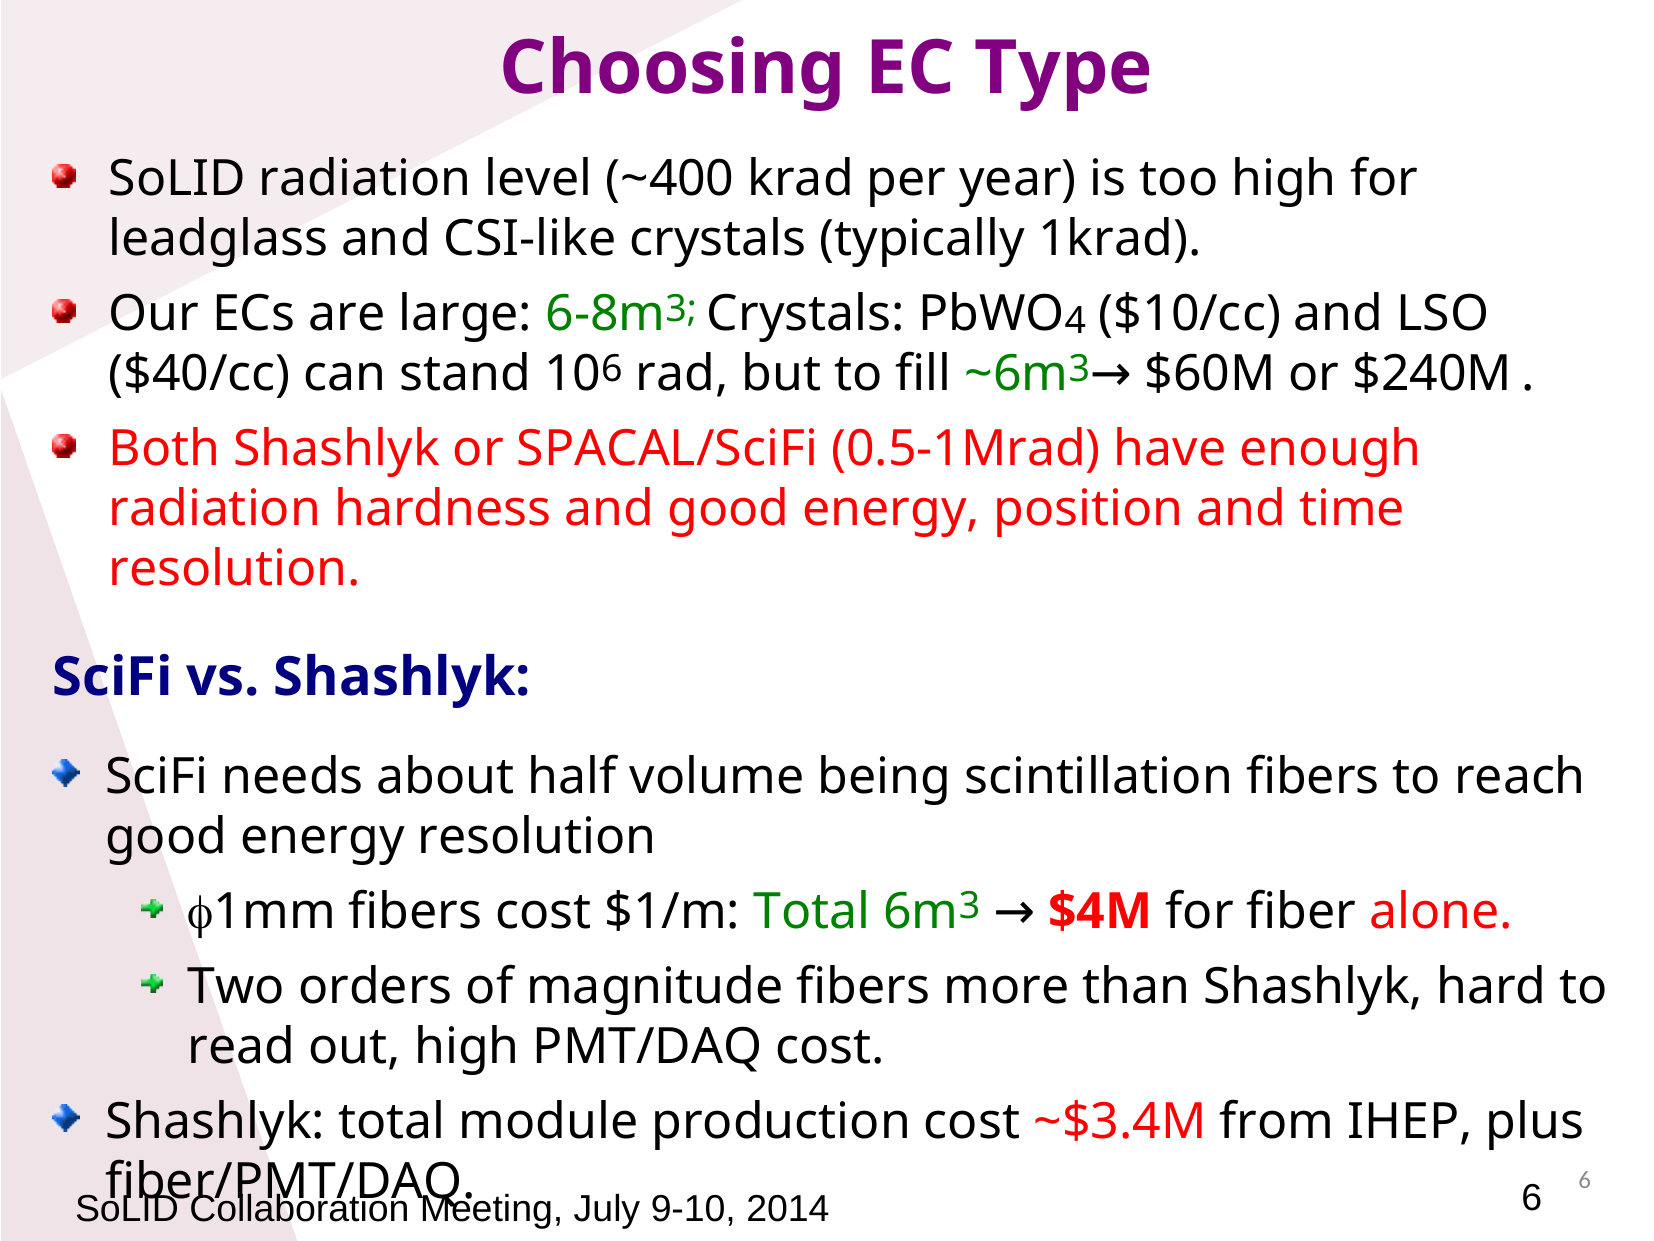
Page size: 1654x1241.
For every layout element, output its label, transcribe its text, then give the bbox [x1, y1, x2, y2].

text_box <number> [1563, 1166, 1630, 1225]
text_box SoLID radiation level (~400 krad per year) is too high for leadglass and CSI-like crystals (typically 1krad). Our ECs are large: 6-8m3; Crystals: PbWO4 ($10/cc) and LSO ($40/cc) can stand 106 rad, but to fill ~6m3→ $60M or $240M . Both Shashlyk or SPACAL/SciFi (0.5-1Mrad) have enough radiation hardness and good energy, position and time resolution. SciFi vs. Shashlyk: SciFi needs about half volume being scintillation fibers to reach good energy resolution f1mm fibers cost $1/m: Total 6m3 → $4M for fiber alone. Two orders of magnitude fibers more than Shashlyk, hard to read out, high PMT/DAQ cost. Shashlyk: total module production cost ~$3.4M from IHEP, plus fiber/PMT/DAQ. [37, 138, 1651, 1166]
title Choosing EC Type [82, 19, 1571, 138]
